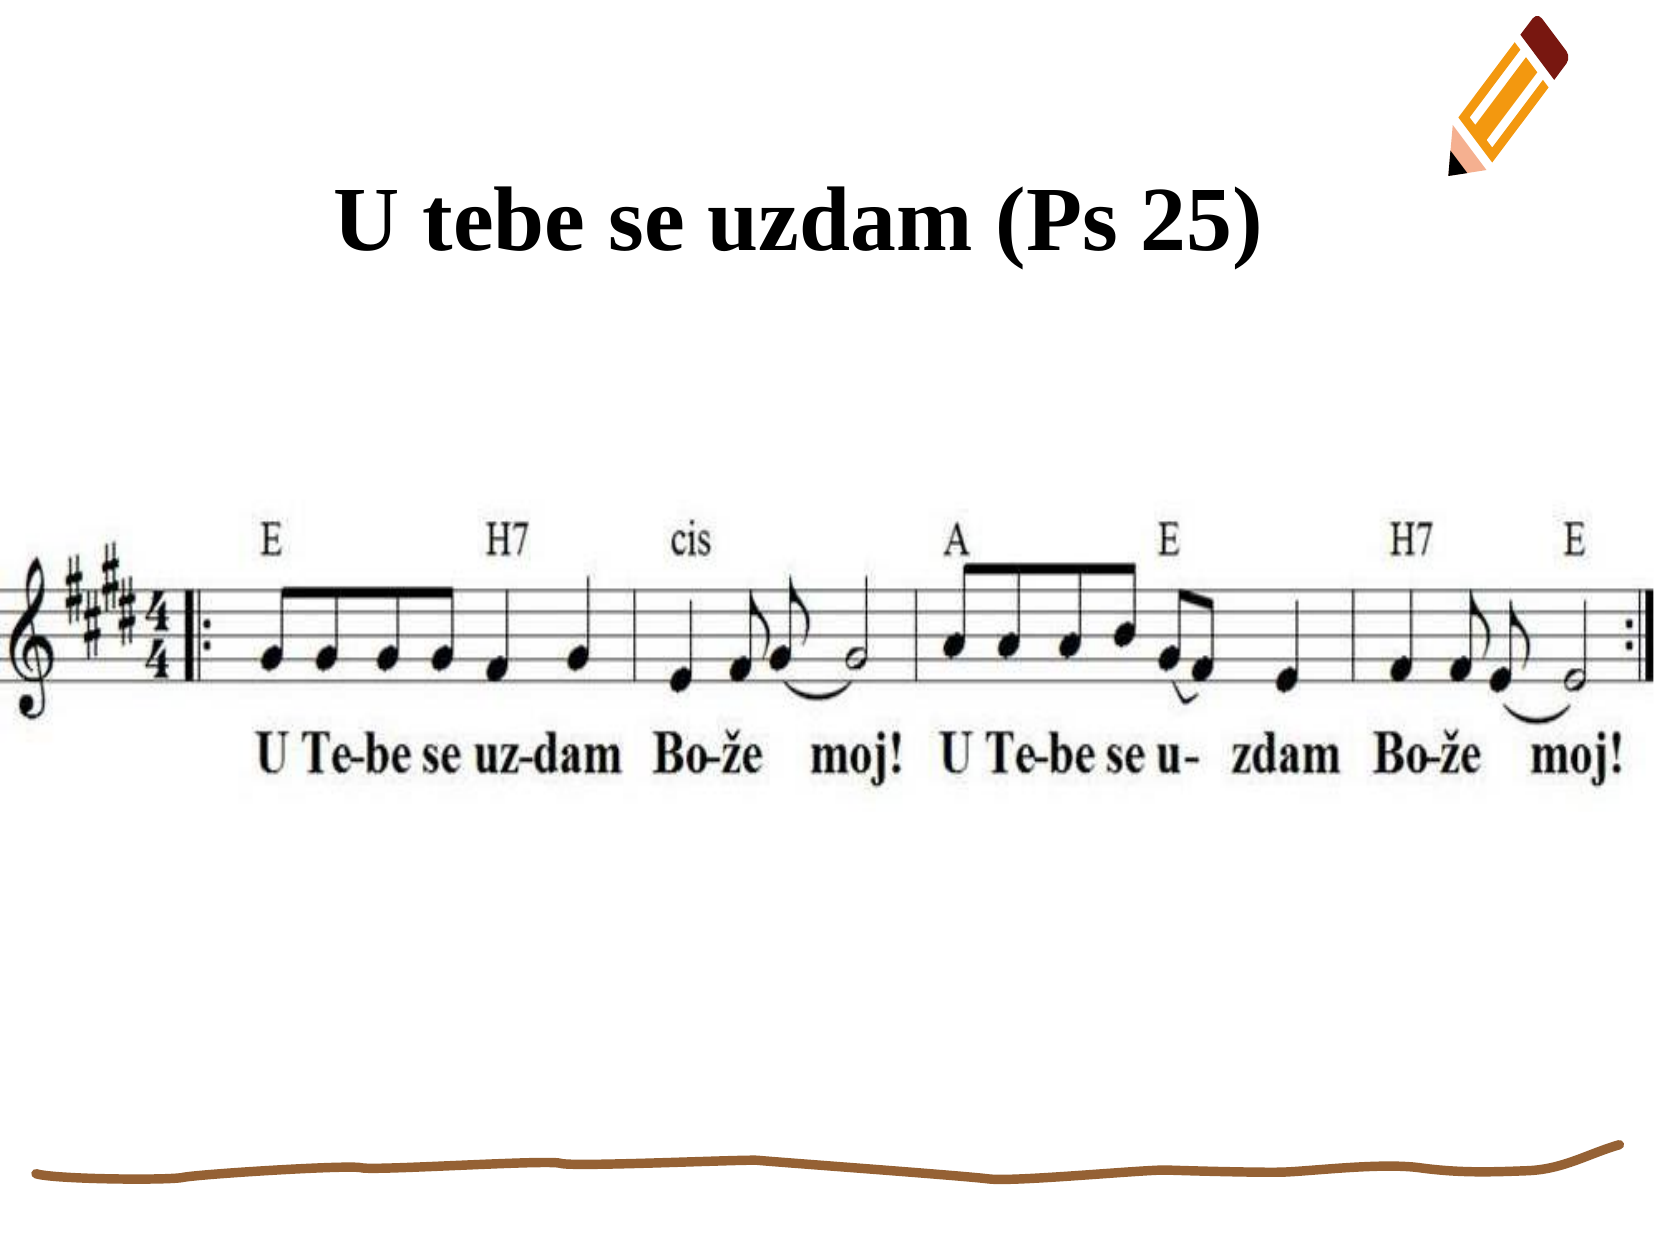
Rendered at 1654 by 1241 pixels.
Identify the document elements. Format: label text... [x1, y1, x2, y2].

text_box U tebe se uzdam (Ps 25) [96, 110, 1503, 317]
picture [0, 466, 1654, 842]
